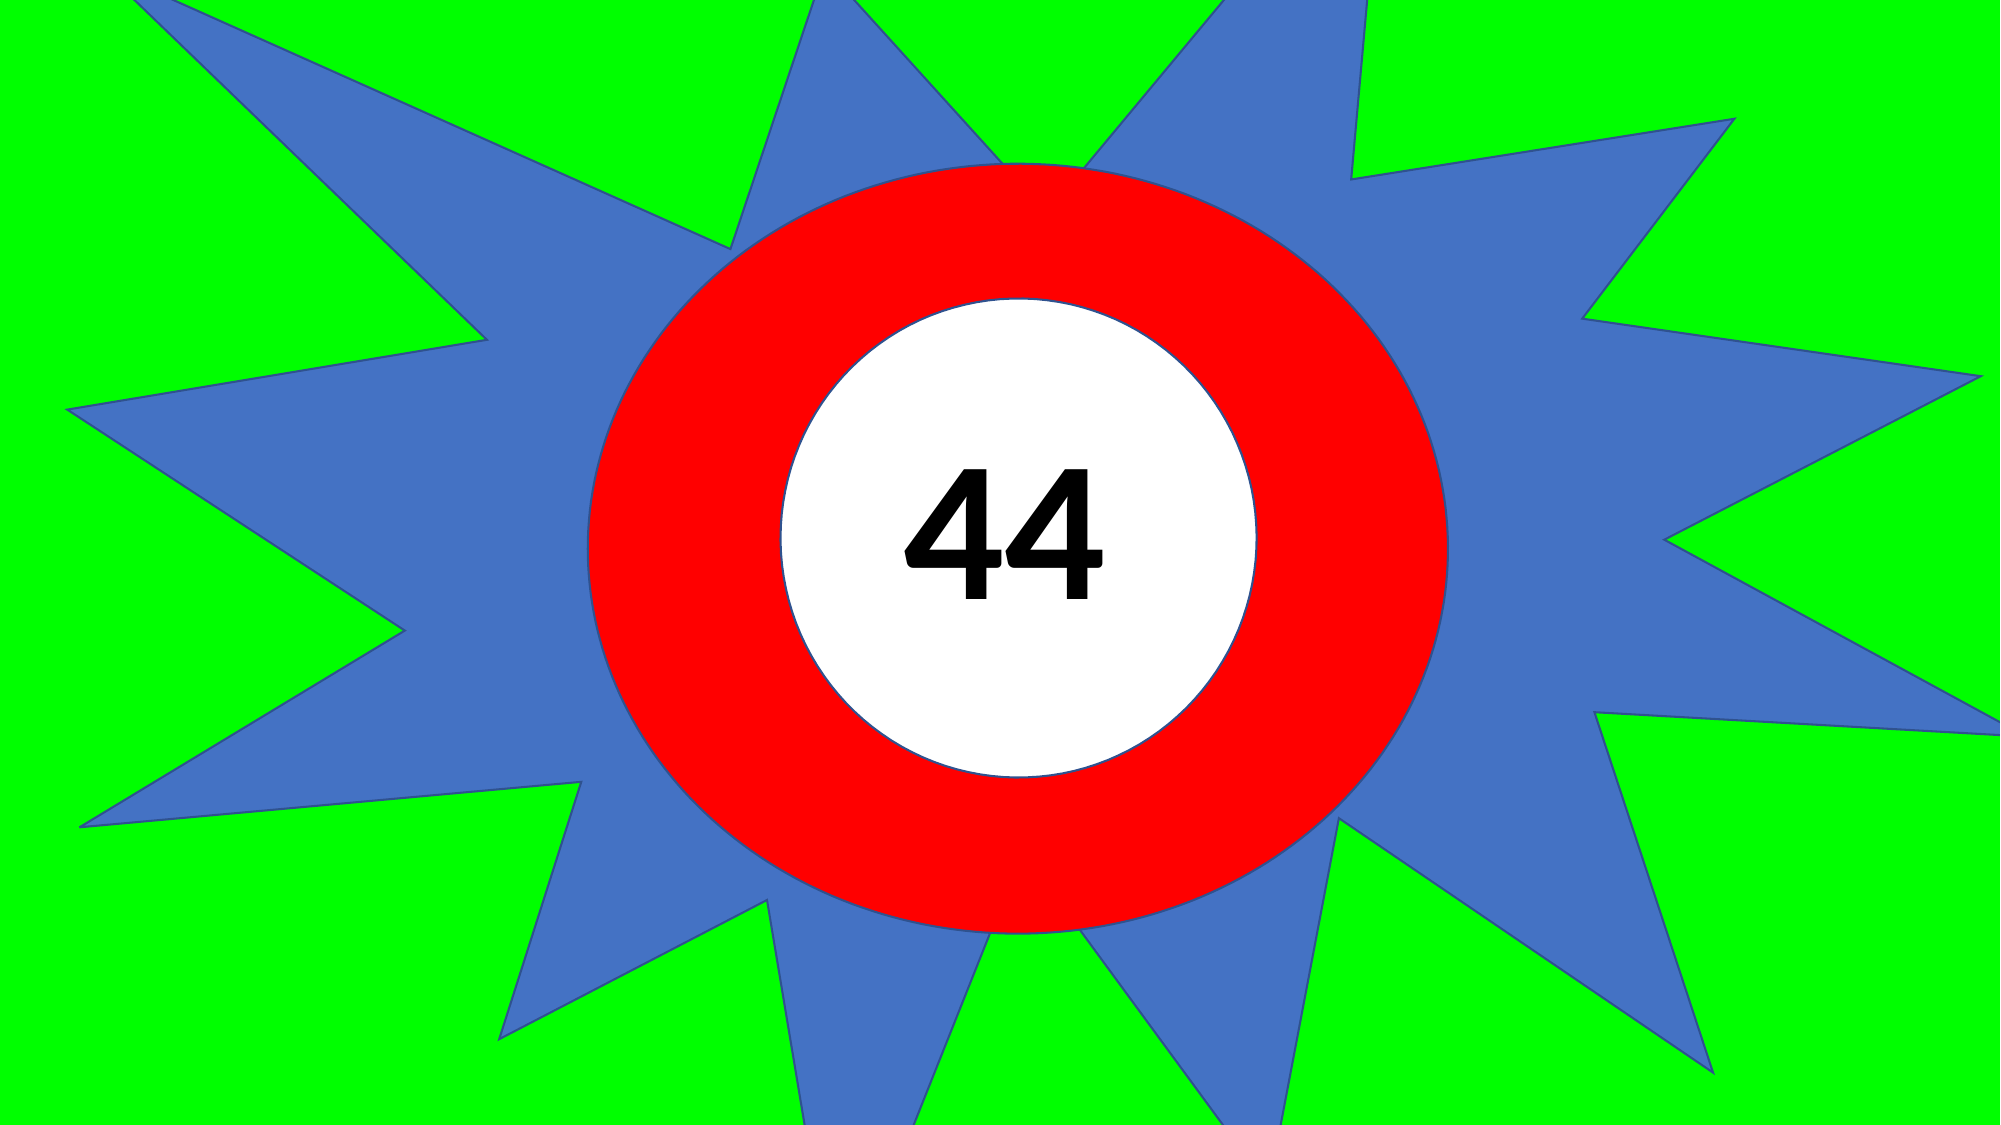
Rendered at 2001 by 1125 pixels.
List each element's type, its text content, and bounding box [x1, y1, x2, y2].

text_box 44 [888, 391, 1206, 650]
text_box [67, 0, 2000, 1125]
